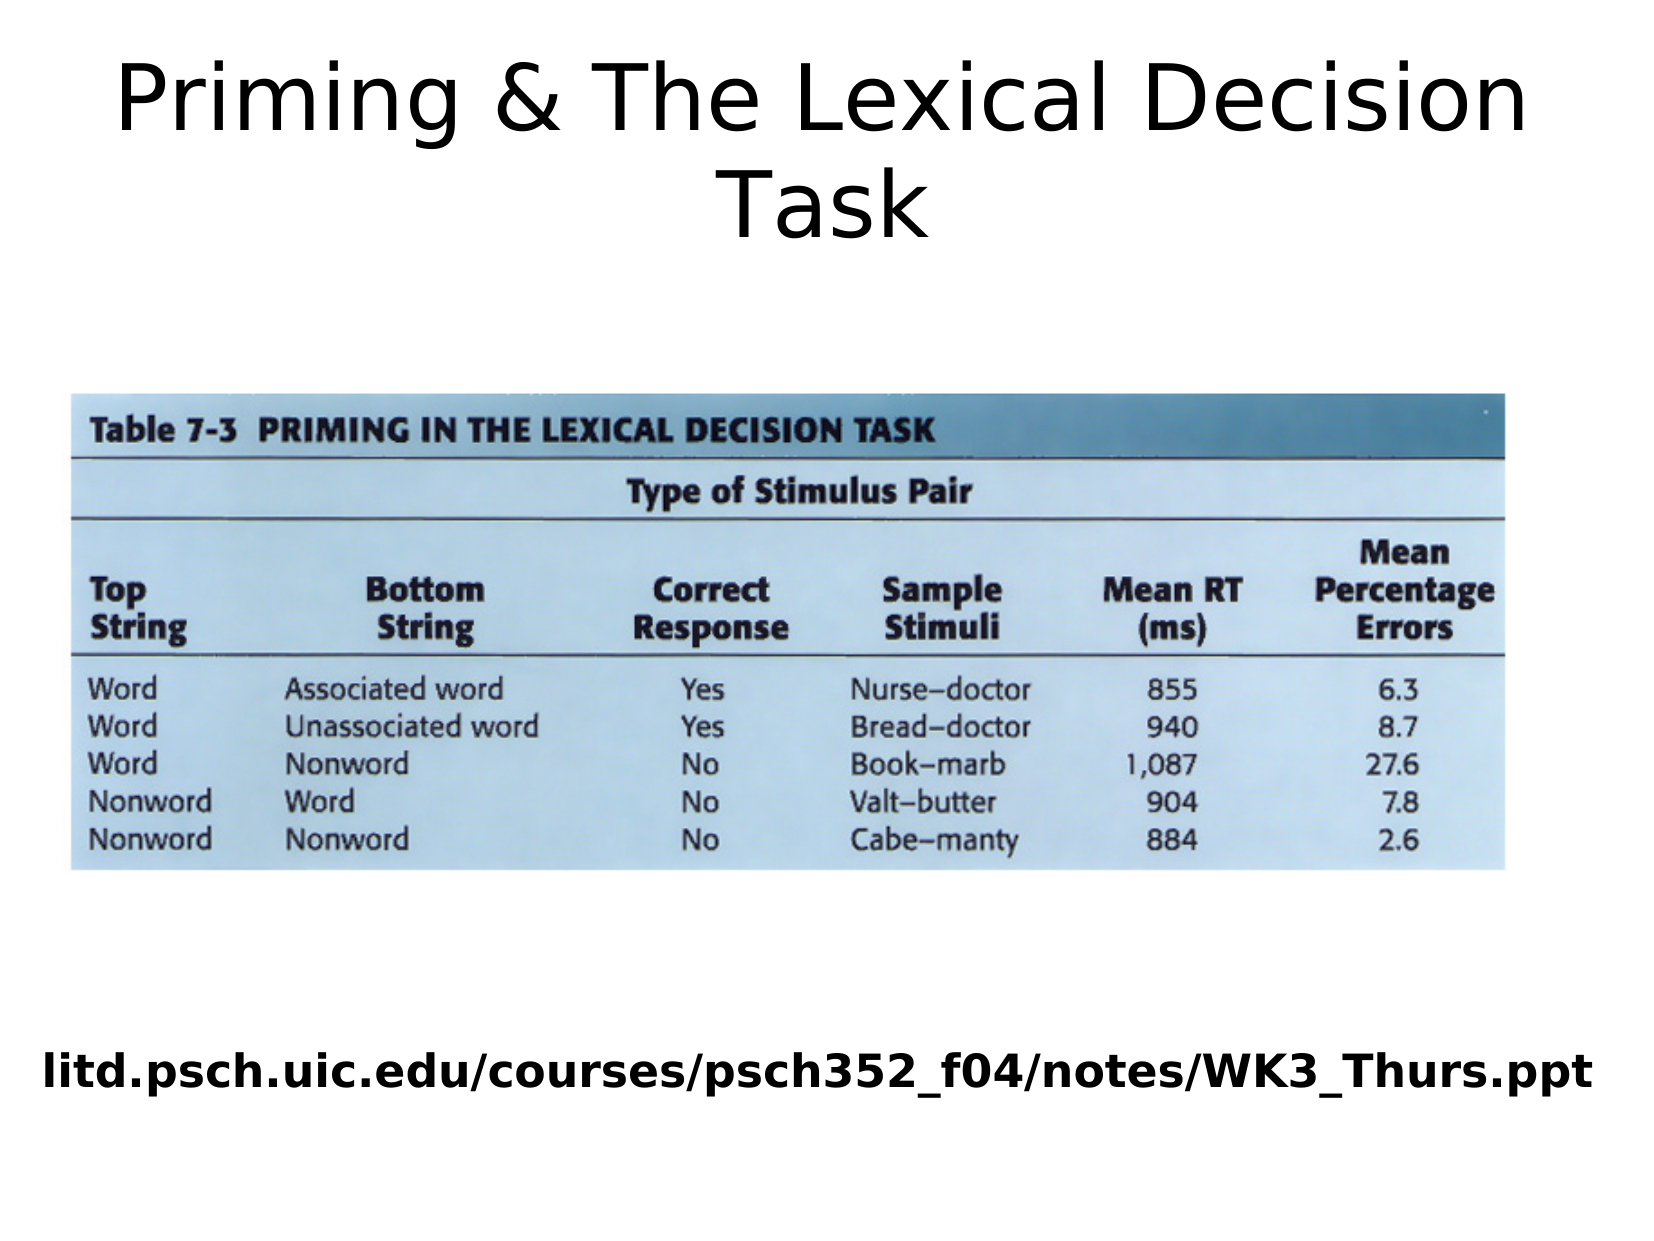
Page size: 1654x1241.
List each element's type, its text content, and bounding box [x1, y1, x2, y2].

text_box litd.psch.uic.edu/courses/psch352_f04/notes/WK3_Thurs.ppt [37, 1045, 1613, 1099]
picture [48, 365, 1538, 903]
title Priming & The Lexical Decision Task [82, 37, 1565, 268]
